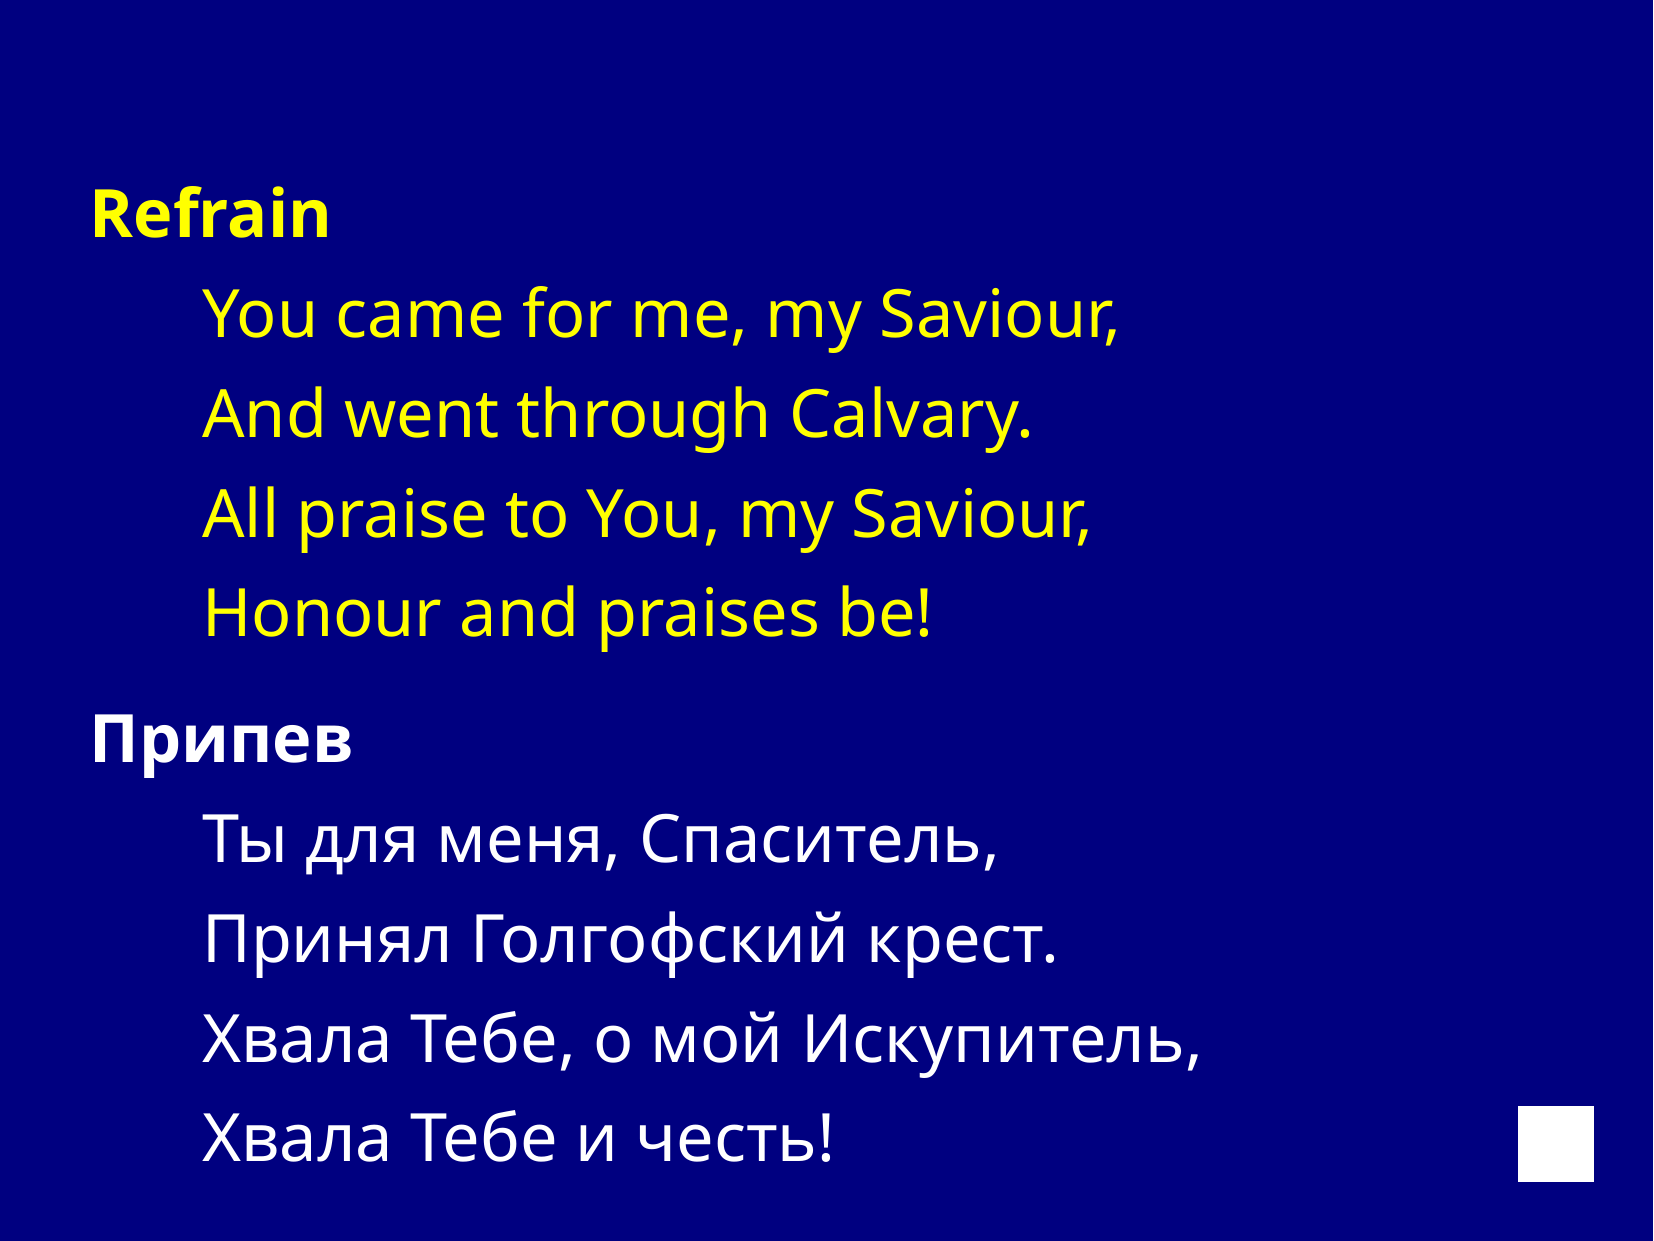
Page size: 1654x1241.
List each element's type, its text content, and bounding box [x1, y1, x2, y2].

text_box Refrain You came for me, my Saviour, And went through Calvary. All praise to You, my Saviour, Honour and praises be! [75, 150, 1576, 638]
text_box Припев Ты для меня, Спаситель, Принял Голгофский крест. Хвала Тебе, о мой Искупитель, Хвала Тебе и честь! [75, 675, 1576, 1163]
text_box [1518, 1106, 1594, 1182]
